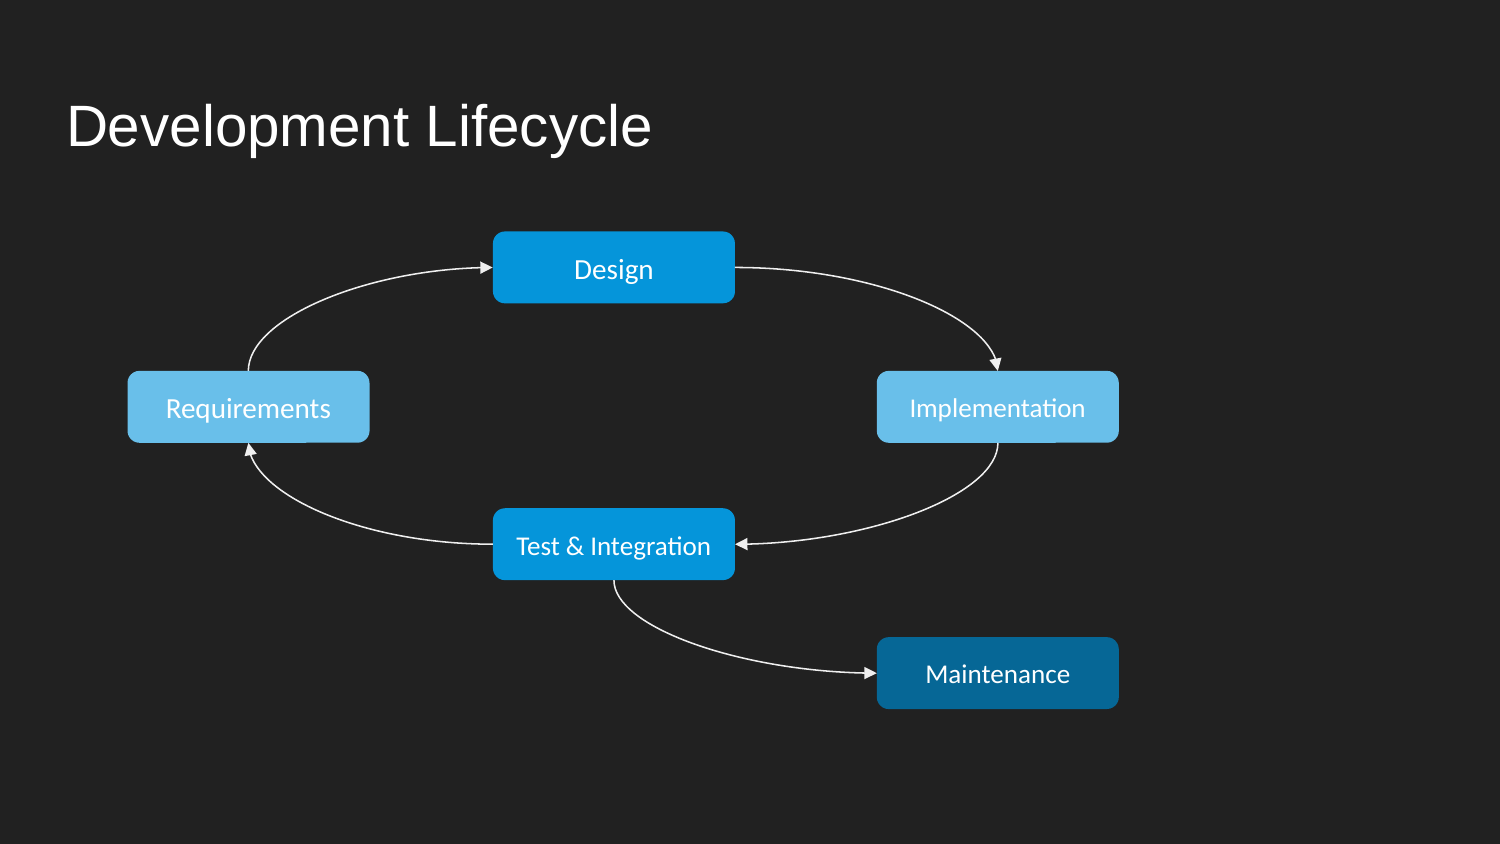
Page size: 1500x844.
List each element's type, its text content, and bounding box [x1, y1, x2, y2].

text_box Implementation [876, 370, 1119, 443]
text_box Test & Integration [492, 508, 736, 581]
text_box Design [492, 231, 736, 304]
text_box Maintenance [876, 637, 1119, 710]
title Development Lifecycle [51, 72, 1449, 167]
text_box Requirements [127, 370, 370, 443]
